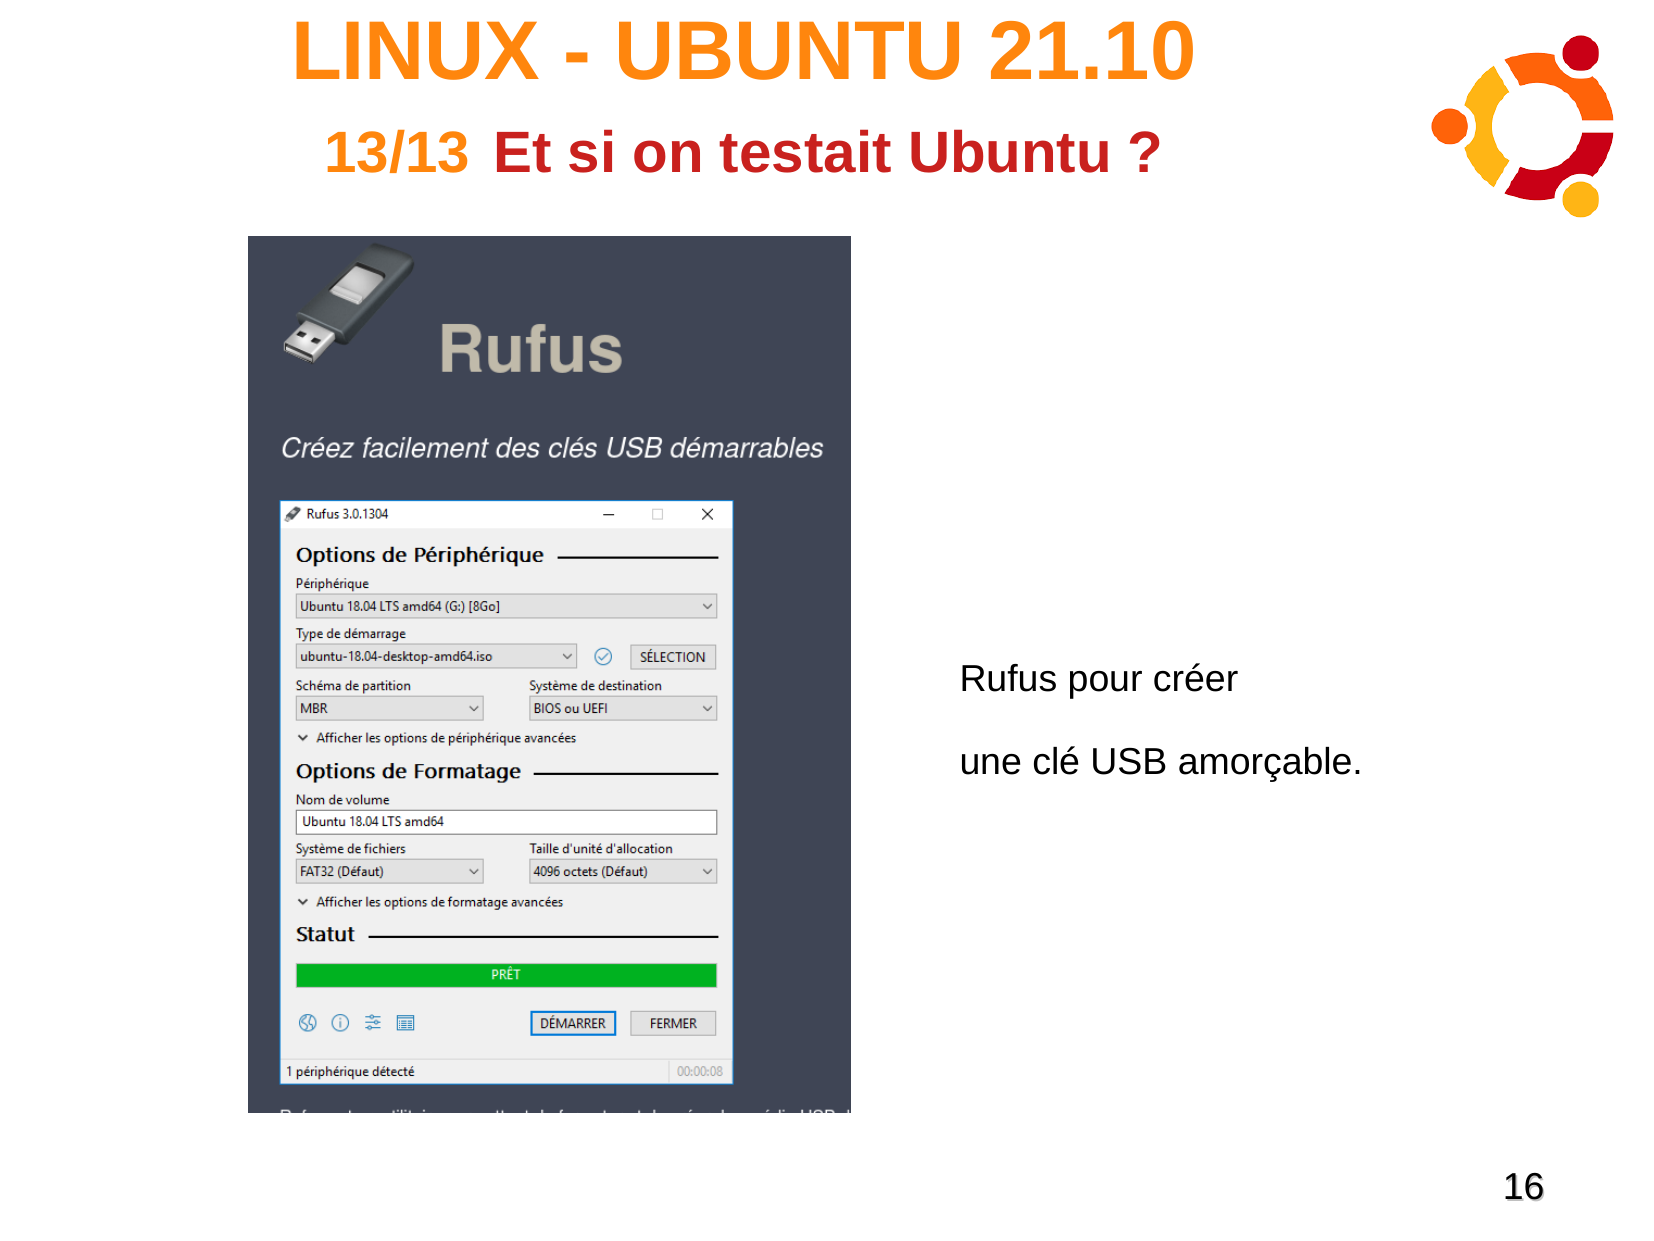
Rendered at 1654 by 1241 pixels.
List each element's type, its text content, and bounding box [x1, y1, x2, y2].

picture [1423, 27, 1621, 225]
picture [248, 236, 851, 1113]
title LINUX - UBUNTU 21.10 13/13 Et si on testait Ubuntu ? [0, 0, 1489, 201]
text_box <numéro> [1417, 1158, 1630, 1229]
text_box Rufus pour créer une clé USB amorçable. [944, 649, 1379, 791]
